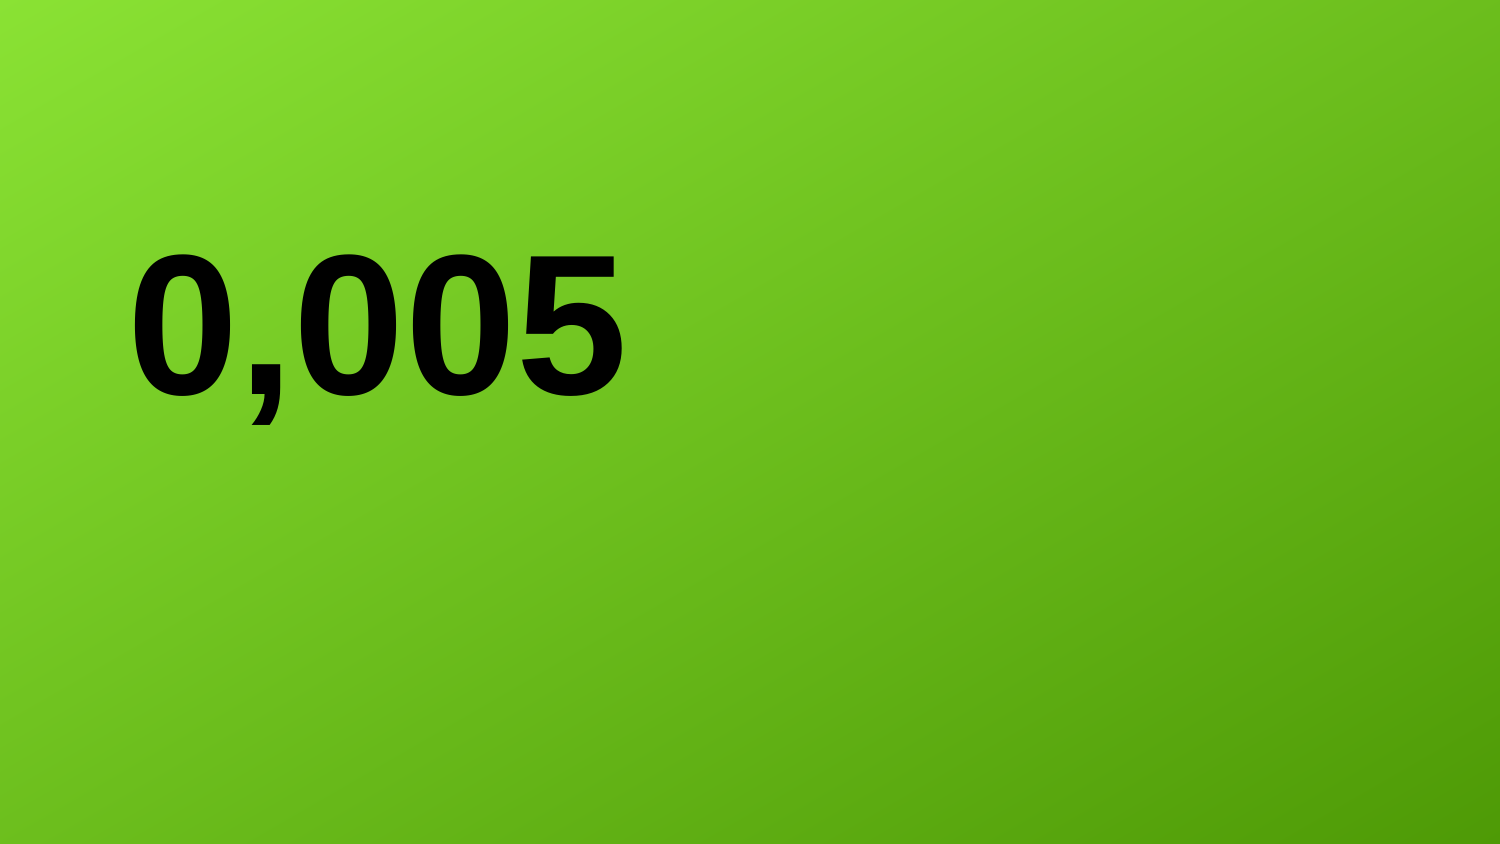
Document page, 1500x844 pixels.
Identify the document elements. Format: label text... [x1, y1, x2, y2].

text_box 0,005 [440, 276, 480, 374]
text_box 0,005 [162, 276, 202, 374]
text_box 0,005 [328, 276, 368, 374]
text_box 0,005 [112, 259, 1388, 450]
